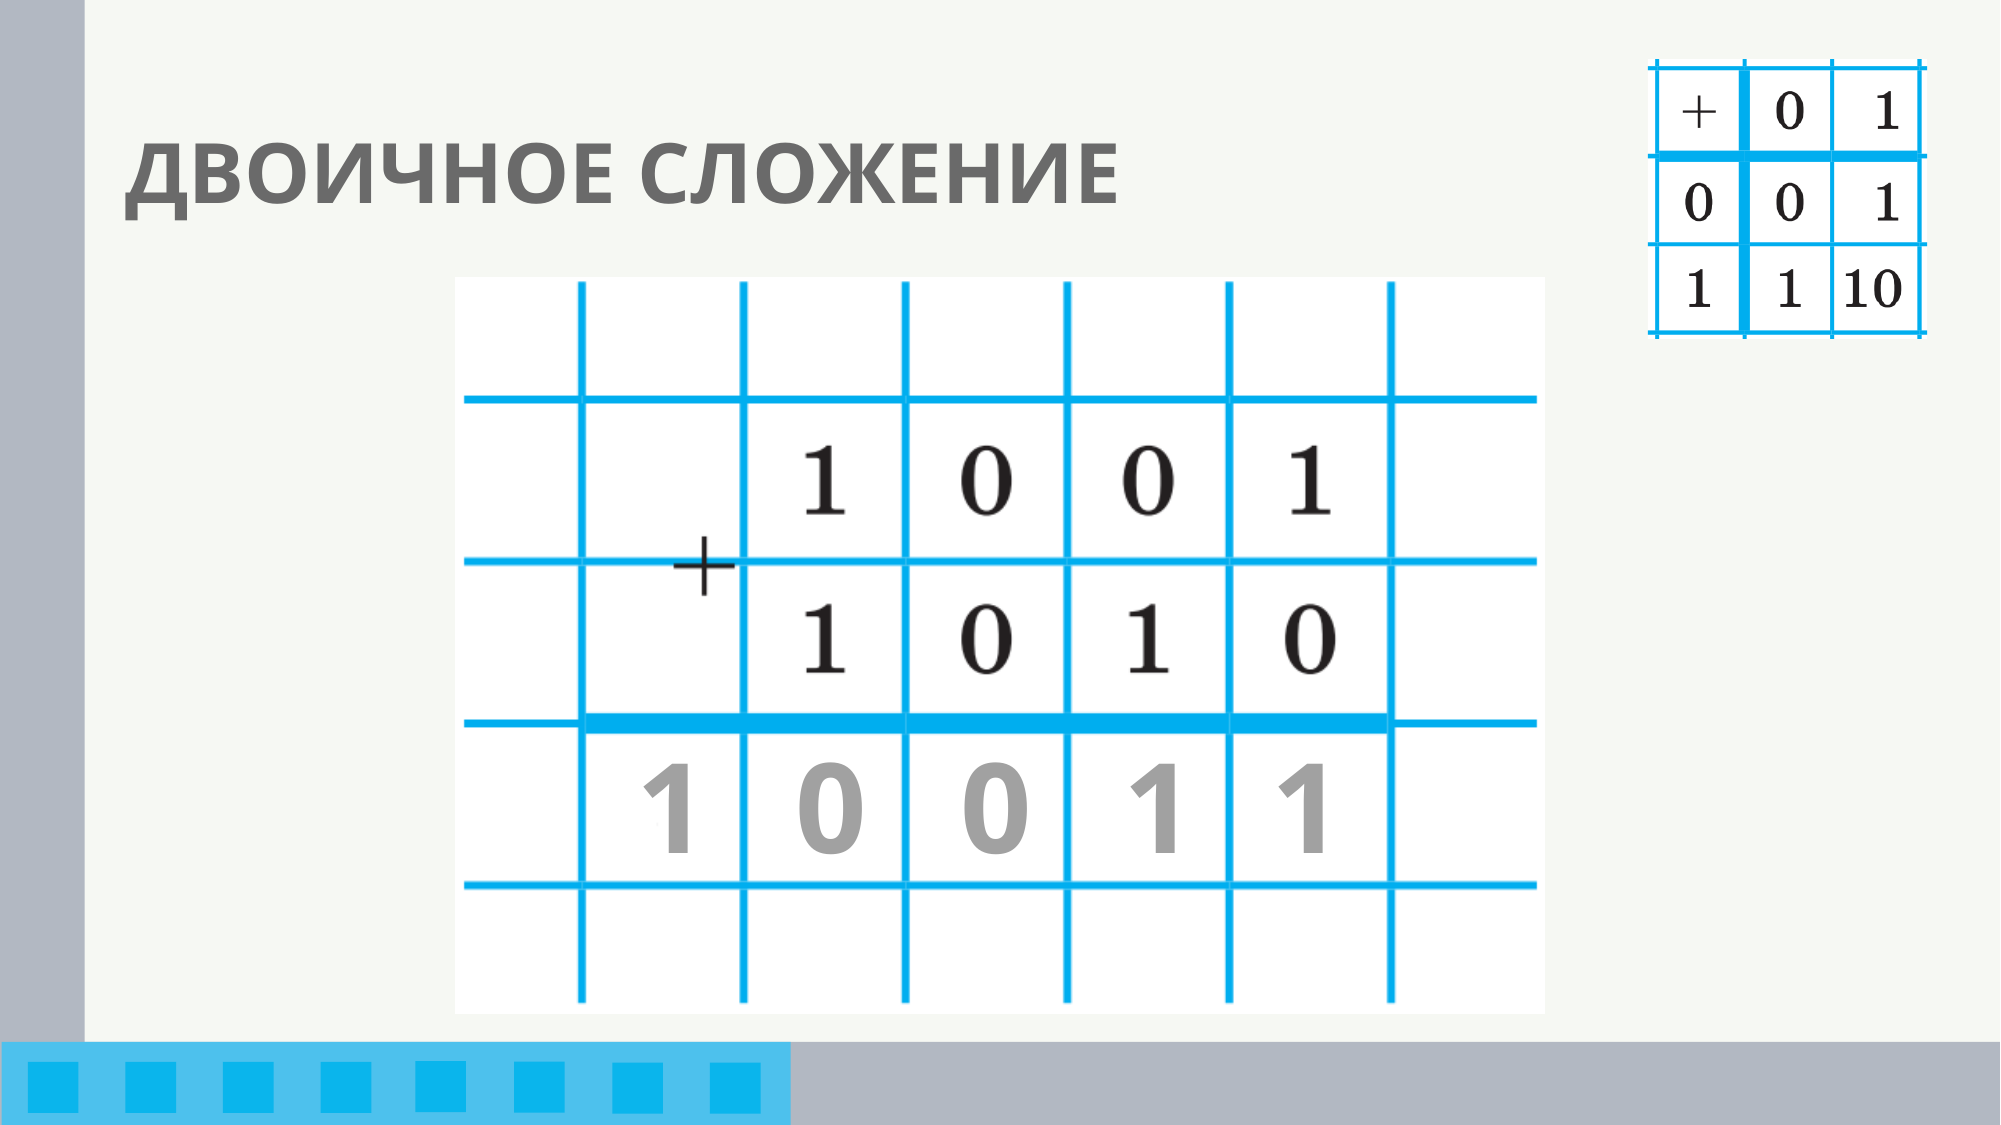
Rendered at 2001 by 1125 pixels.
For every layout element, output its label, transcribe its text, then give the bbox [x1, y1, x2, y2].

text_box 0 [780, 720, 904, 886]
picture [1660, 247, 1738, 330]
text_box 1 [1256, 720, 1380, 886]
picture [1750, 247, 1830, 330]
text_box 0 [945, 720, 1069, 886]
picture [1660, 335, 1742, 339]
picture [1647, 247, 1655, 330]
picture [1647, 71, 1655, 153]
picture [1922, 71, 1928, 153]
picture [1922, 159, 1928, 242]
picture [1660, 71, 1738, 150]
picture [1647, 59, 1655, 66]
picture [1835, 59, 1917, 66]
picture [1647, 159, 1655, 242]
picture [1835, 162, 1917, 242]
text_box 1 [621, 720, 745, 886]
picture [1747, 335, 1830, 339]
picture [1750, 162, 1830, 242]
picture [1660, 162, 1738, 242]
picture [1750, 71, 1830, 150]
picture [1835, 247, 1917, 330]
picture [1660, 59, 1742, 66]
picture [1835, 71, 1917, 150]
text_box 1 [1108, 720, 1232, 886]
title ДВОИЧНОЕ СЛОЖЕНИЕ [110, 67, 1647, 286]
picture [1922, 59, 1928, 66]
picture [1747, 59, 1830, 66]
picture [1835, 335, 1917, 339]
picture [455, 277, 1545, 1014]
picture [1922, 247, 1928, 330]
